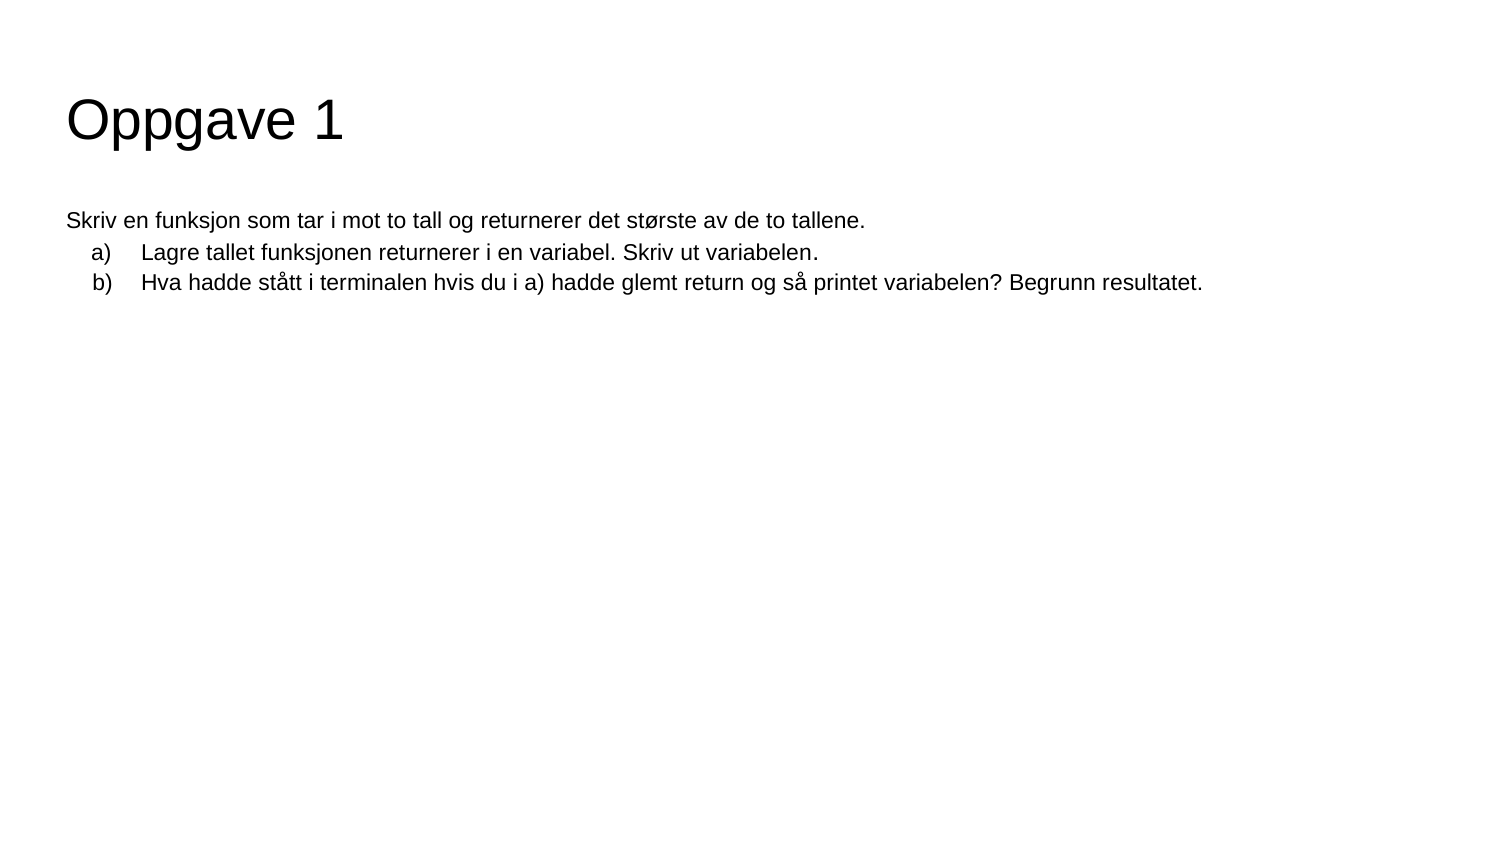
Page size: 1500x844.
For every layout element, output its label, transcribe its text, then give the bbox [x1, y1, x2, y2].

list Skriv en funksjon som tar i mot to tall og returnerer det største av de to tallene. Lagre tallet funksjonen returnerer i en variabel. Skriv ut variabelen. Hva hadde stått i terminalen hvis du i a) hadde glemt return og så printet variabelen? Begrunn resultatet. [51, 189, 1449, 750]
title Oppgave 1 [51, 72, 1449, 167]
